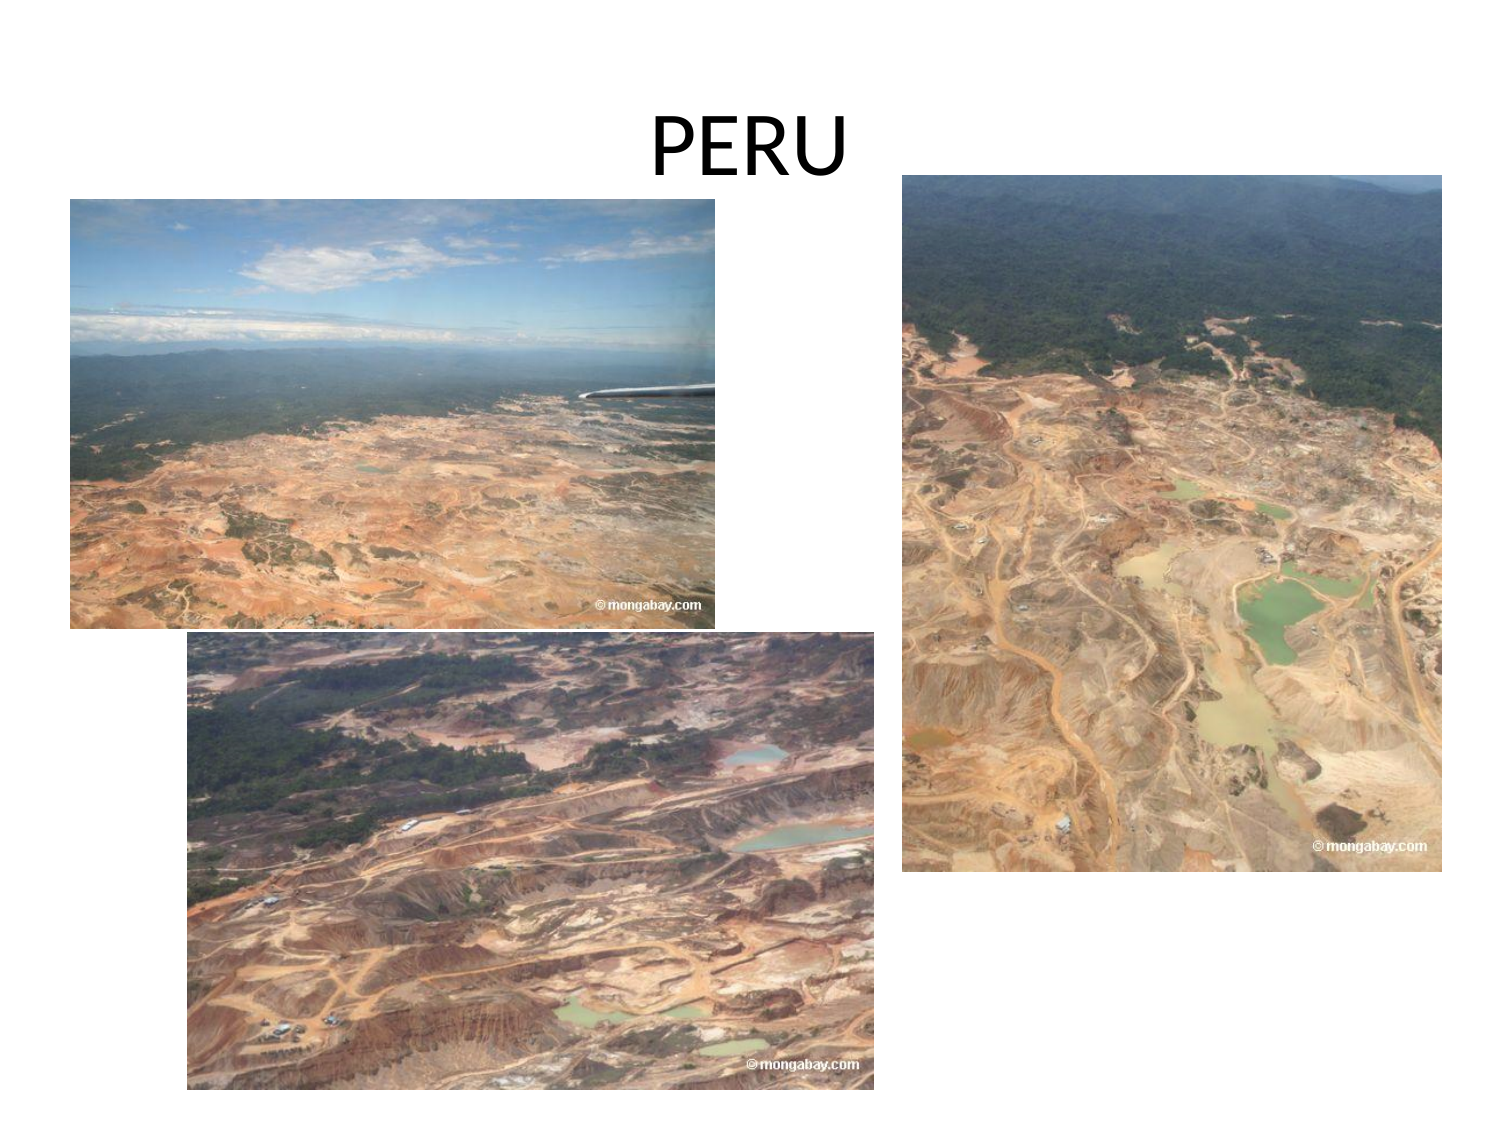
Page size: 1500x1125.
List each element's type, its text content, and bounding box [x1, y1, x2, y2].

picture [187, 632, 874, 1090]
picture [70, 199, 715, 629]
title PERU [75, 45, 1425, 233]
picture [902, 175, 1442, 872]
